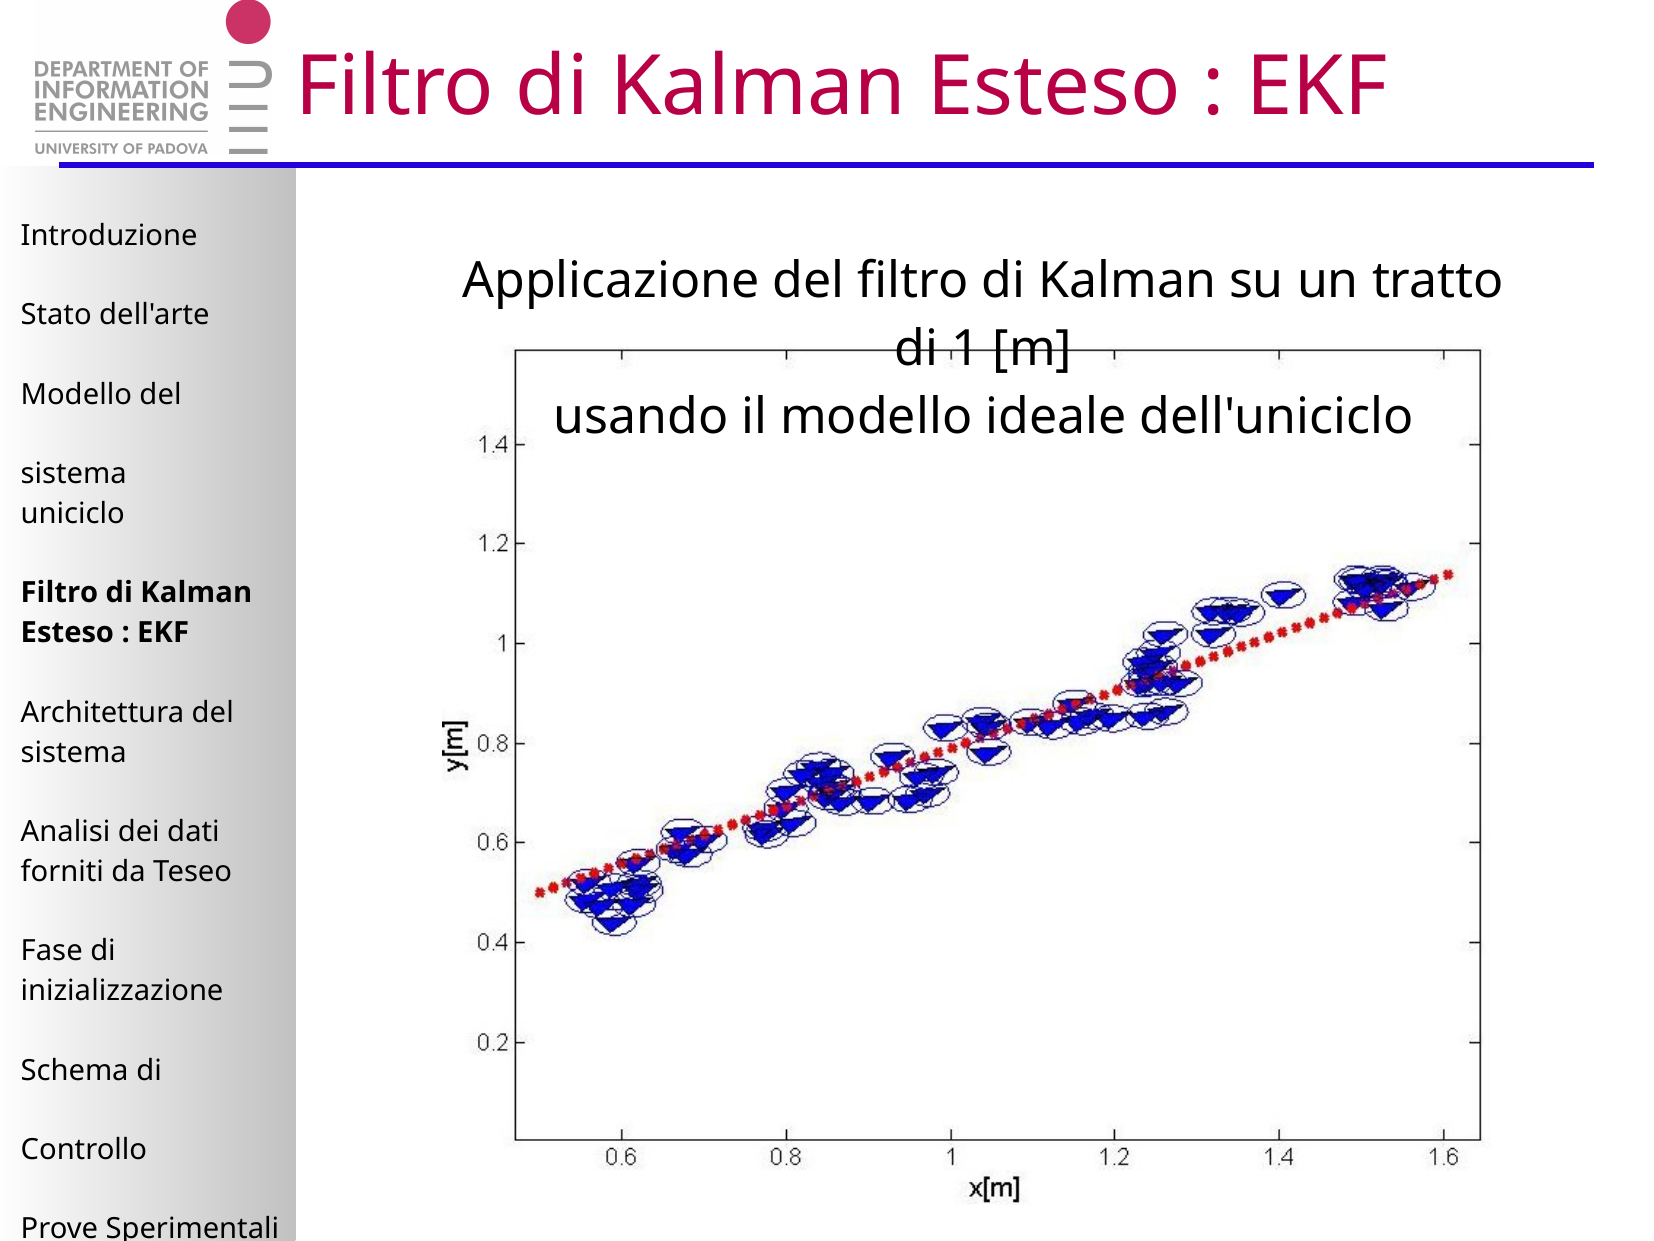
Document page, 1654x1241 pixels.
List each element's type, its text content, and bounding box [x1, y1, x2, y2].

title Filtro di Kalman Esteso : EKF [295, 16, 1565, 148]
picture [35, 0, 272, 154]
picture [901, 354, 916, 362]
text_box Applicazione del filtro di Kalman su un tratto di 1 [m] usando il modello ideale dell'uniciclo [422, 236, 1545, 354]
text_box Introduzione Stato dell'arte Modello del sistema uniciclo Filtro di Kalman Esteso : EKF Architettura del sistema Analisi dei dati forniti da Teseo Fase di inizializzazione Schema di Controllo Prove Sperimentali Conclusioni Sviluppi futuri [5, 206, 302, 1211]
picture [442, 354, 1506, 1211]
